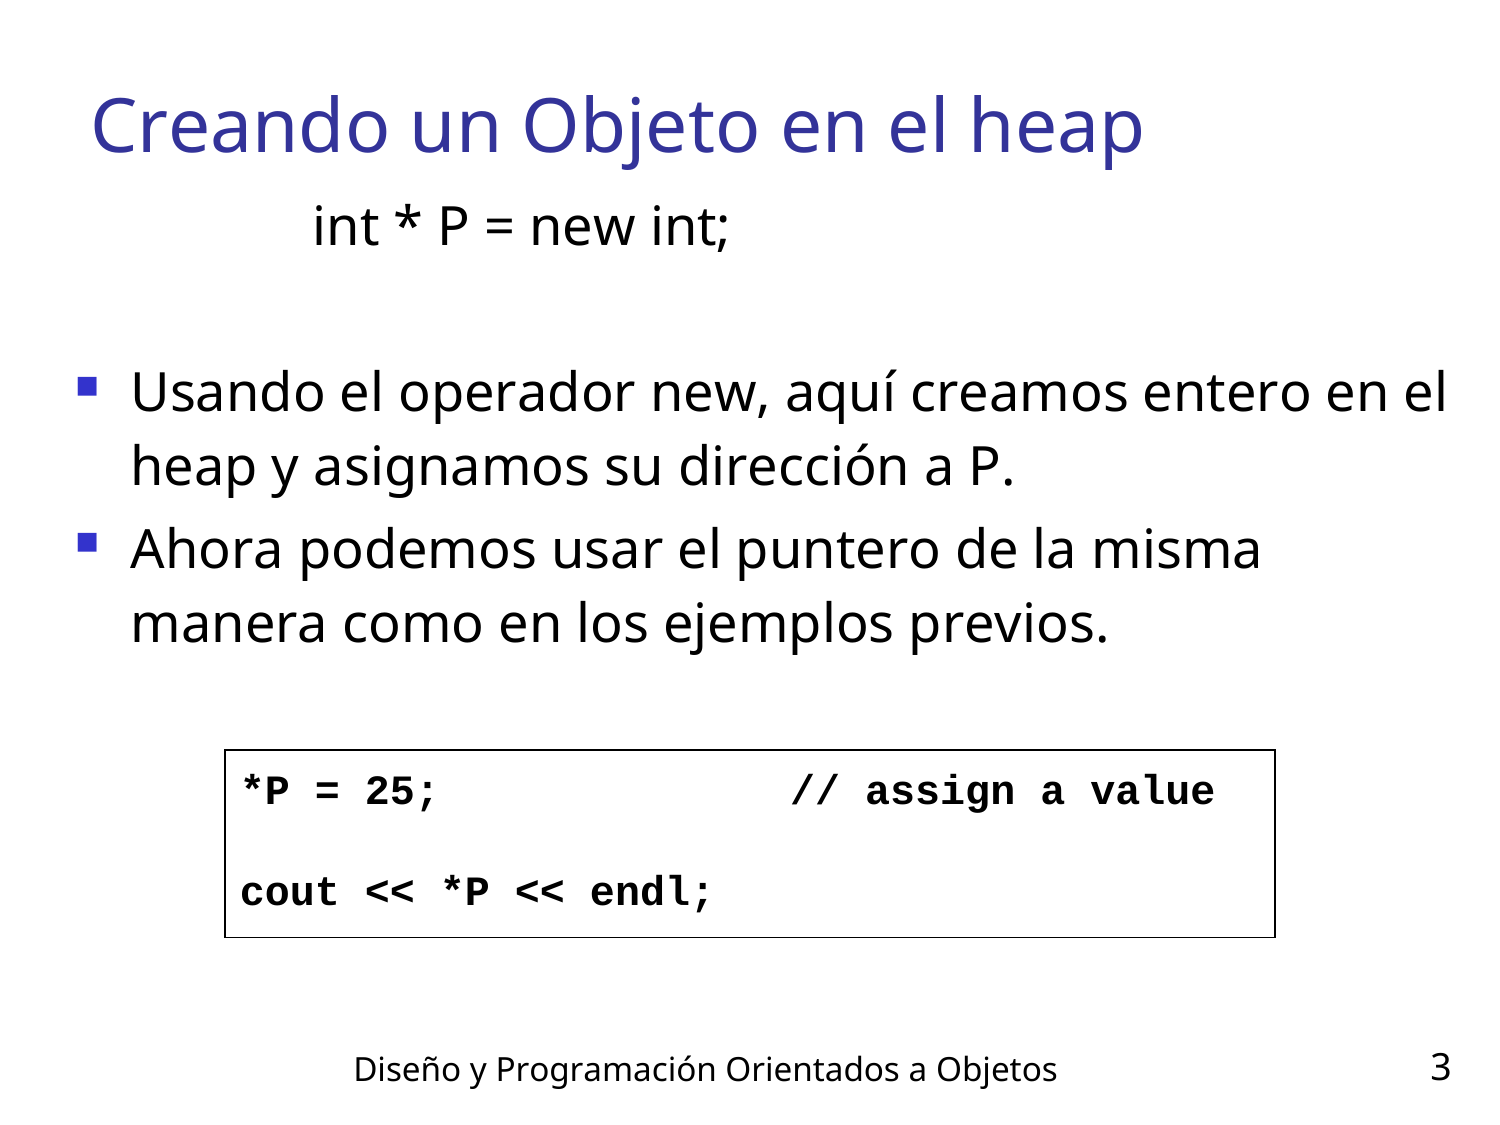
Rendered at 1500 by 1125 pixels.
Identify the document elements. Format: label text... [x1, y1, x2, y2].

title Creando un Objeto en el heap [75, 19, 1466, 182]
list int * P = new int; Usando el operador new, aquí creamos entero en el heap y asignamos su dirección a P. Ahora podemos usar el puntero de la misma manera como en los ejemplos previos. [75, 187, 1462, 993]
